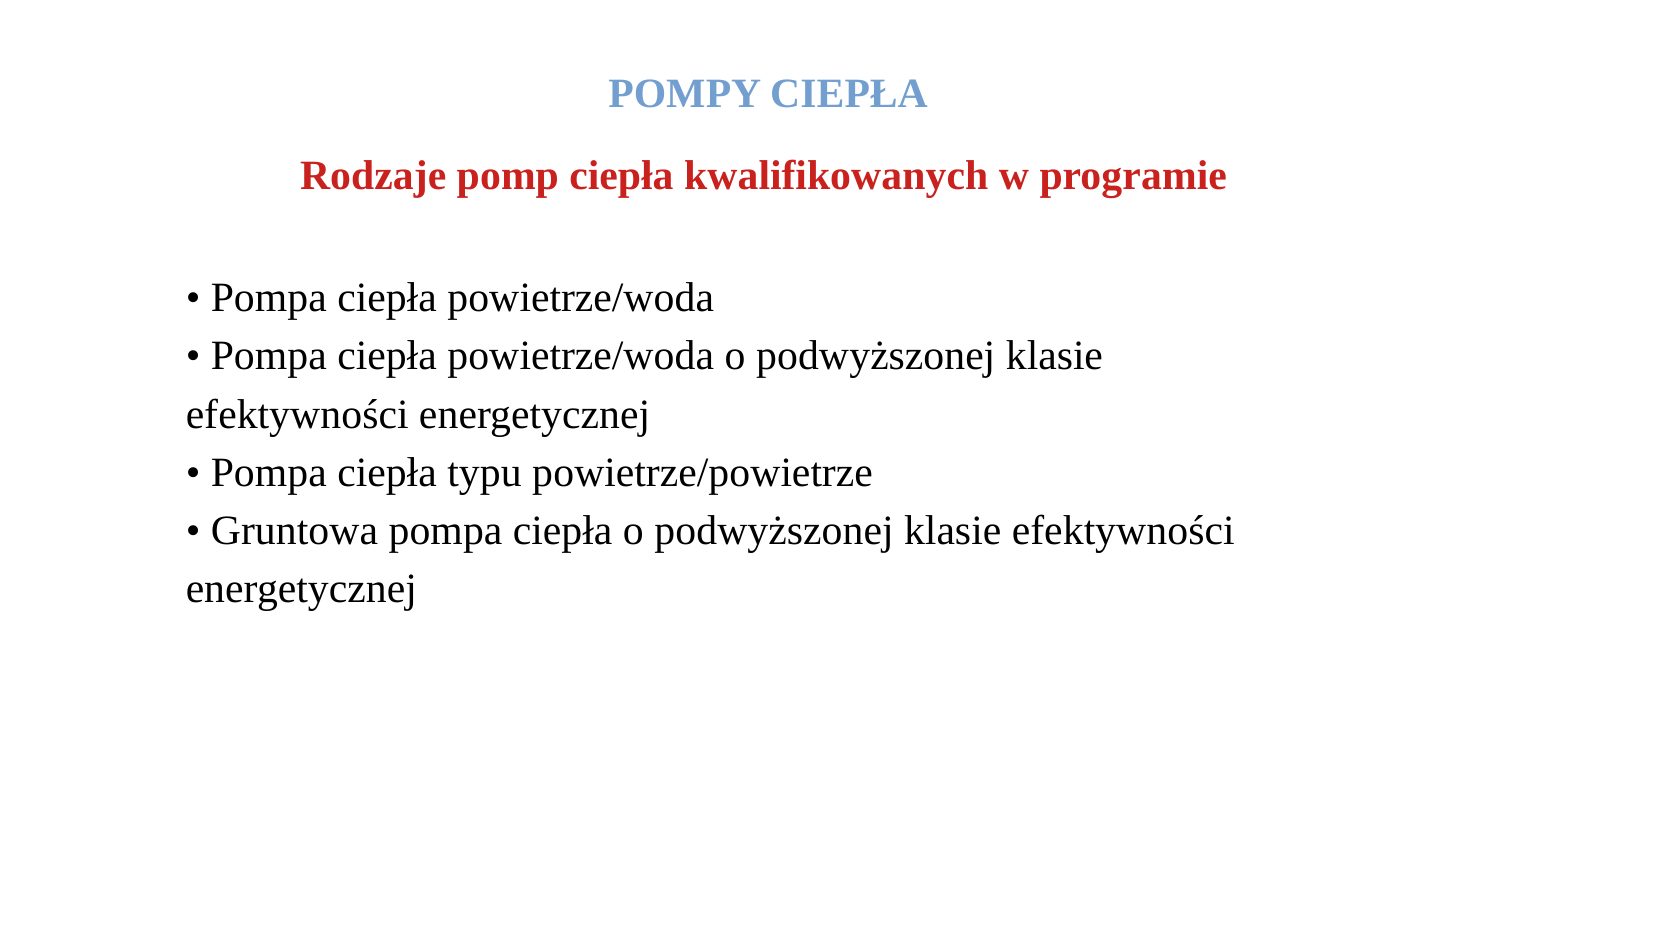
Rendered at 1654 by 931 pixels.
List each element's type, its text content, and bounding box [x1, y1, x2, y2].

text_box Rodzaje pomp ciepła kwalifikowanych w programie [285, 145, 1270, 207]
text_box • Pompa ciepła powietrze/woda • Pompa ciepła powietrze/woda o podwyższonej klasie efektywności energetycznej • Pompa ciepła typu powietrze/powietrze • Gruntowa pompa ciepła o podwyższonej klasie efektywności energetycznej [171, 267, 1359, 619]
text_box POMPY CIEPŁA [593, 63, 1022, 141]
